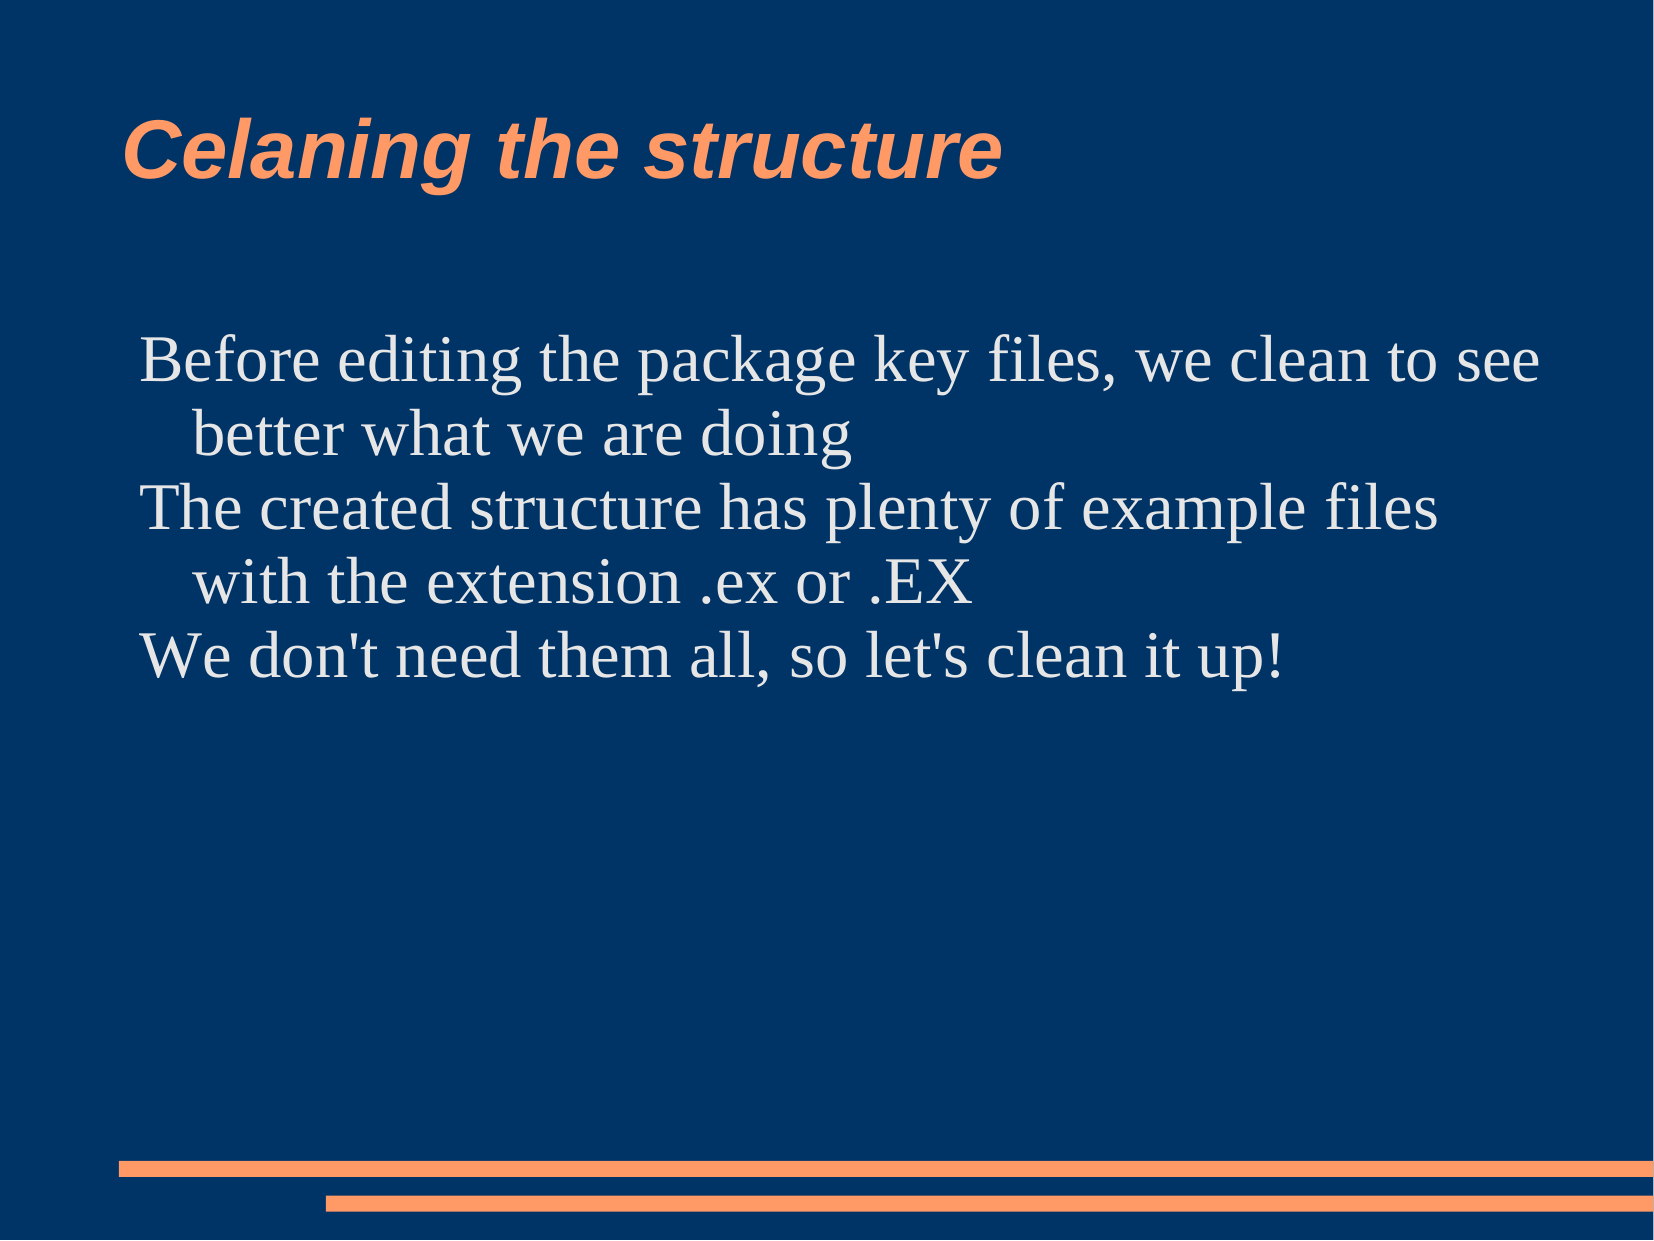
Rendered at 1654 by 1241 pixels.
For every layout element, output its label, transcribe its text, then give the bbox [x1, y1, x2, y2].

list Before editing the package key files, we clean to see better what we are doing The created structure has plenty of example files with the extension .ex or .EX We don't need them all, so let's clean it up! [121, 322, 1561, 1133]
title Celaning the structure [121, 46, 1534, 254]
